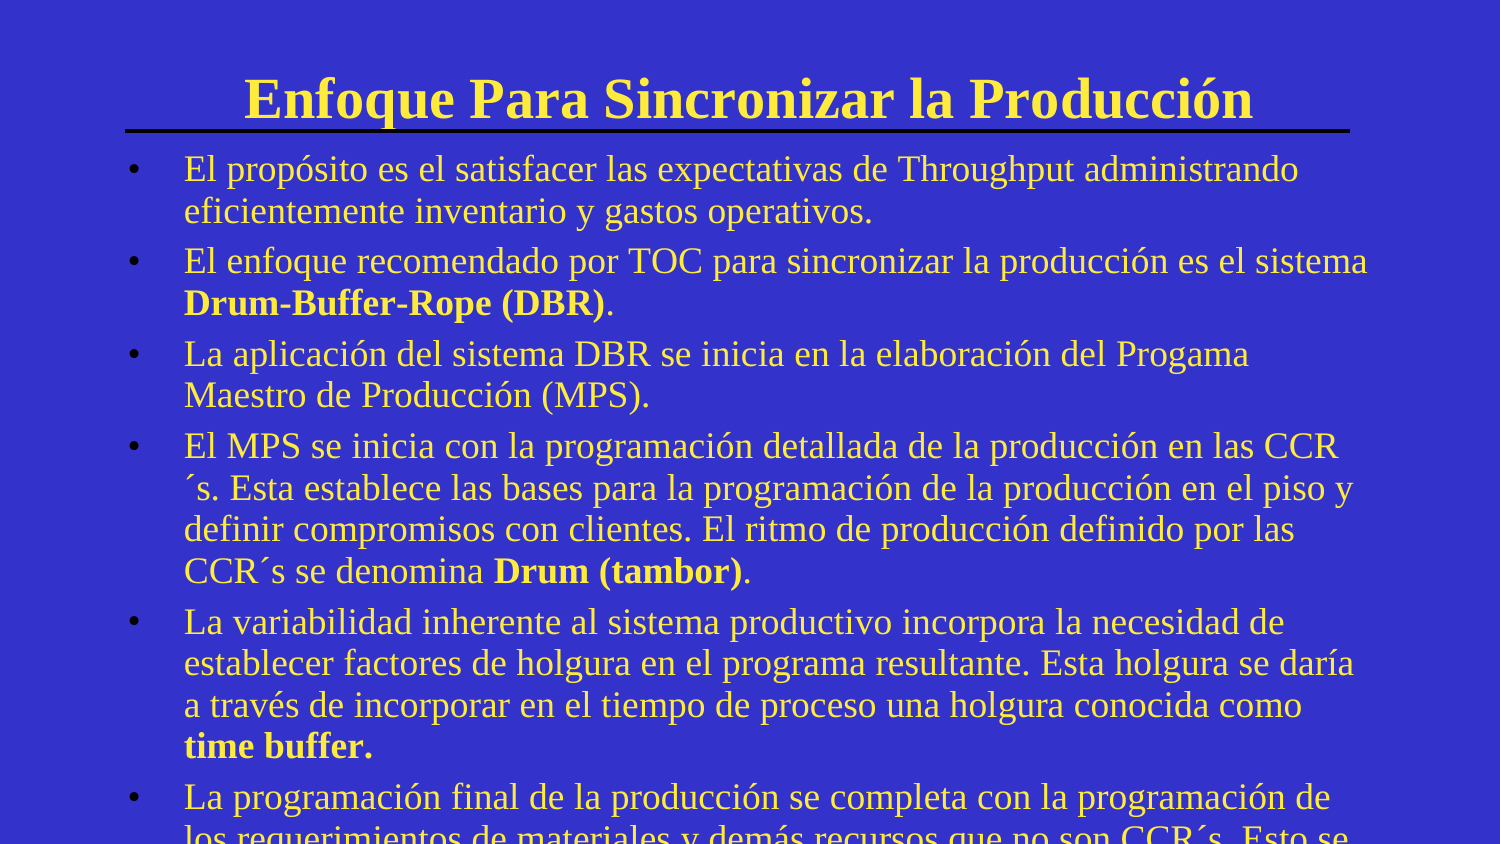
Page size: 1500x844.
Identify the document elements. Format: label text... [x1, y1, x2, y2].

title Enfoque Para Sincronizar la Producción [112, 28, 1388, 140]
list El propósito es el satisfacer las expectativas de Throughput administrando eficientemente inventario y gastos operativos. El enfoque recomendado por TOC para sincronizar la producción es el sistema Drum-Buffer-Rope (DBR). La aplicación del sistema DBR se inicia en la elaboración del Progama Maestro de Producción (MPS). El MPS se inicia con la programación detallada de la producción en las CCR´s. Esta establece las bases para la programación de la producción en el piso y definir compromisos con clientes. El ritmo de producción definido por las CCR´s se denomina Drum (tambor). La variabilidad inherente al sistema productivo incorpora la necesidad de establecer factores de holgura en el programa resultante. Esta holgura se daría a través de incorporar en el tiempo de proceso una holgura conocida como time buffer. La programación final de la producción se completa con la programación de los requerimientos de materiales y demás recursos que no son CCR´s. Esto se lleva a cabo a través de un procedimiento conocido como Rope. [112, 140, 1388, 647]
